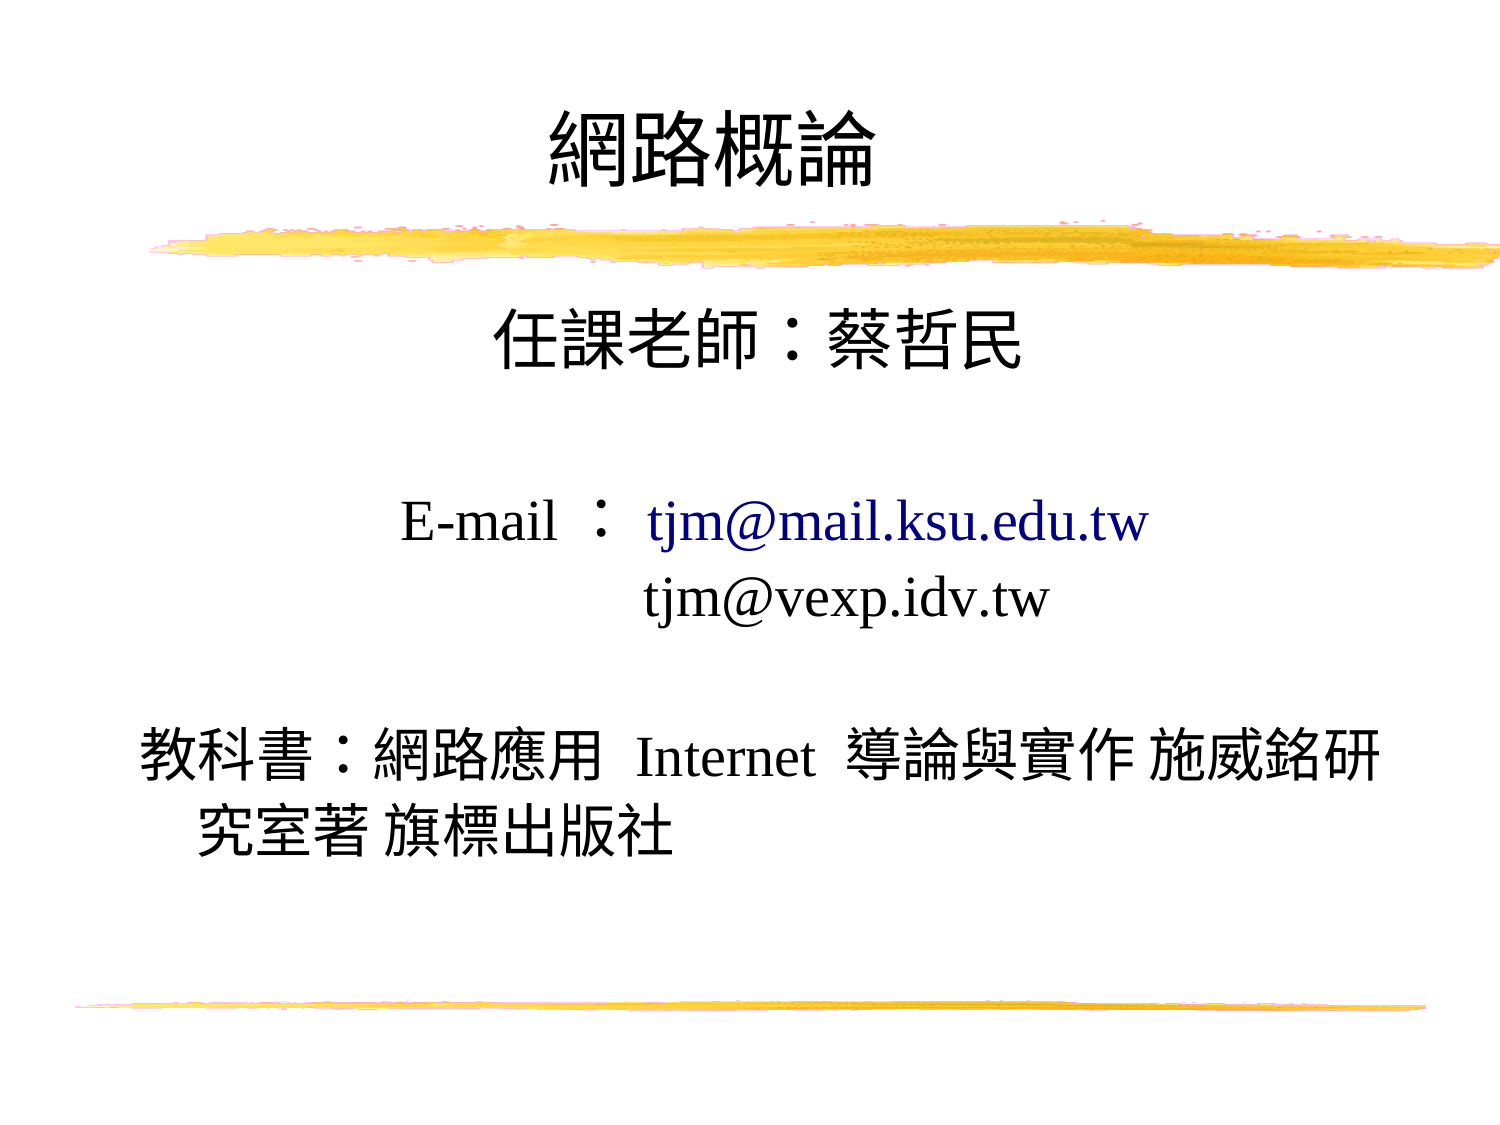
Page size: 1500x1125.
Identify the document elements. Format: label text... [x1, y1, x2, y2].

title 網路概論 [75, 24, 1351, 213]
picture [75, 999, 1426, 1013]
picture [150, 215, 1500, 279]
list 任課老師：蔡哲民 E-mail：tjm@mail.ksu.edu.tw tjm@vexp.idv.tw 教科書：網路應用 Internet 導論與實作 施威銘研究室著 旗標出版社 [124, 287, 1425, 978]
